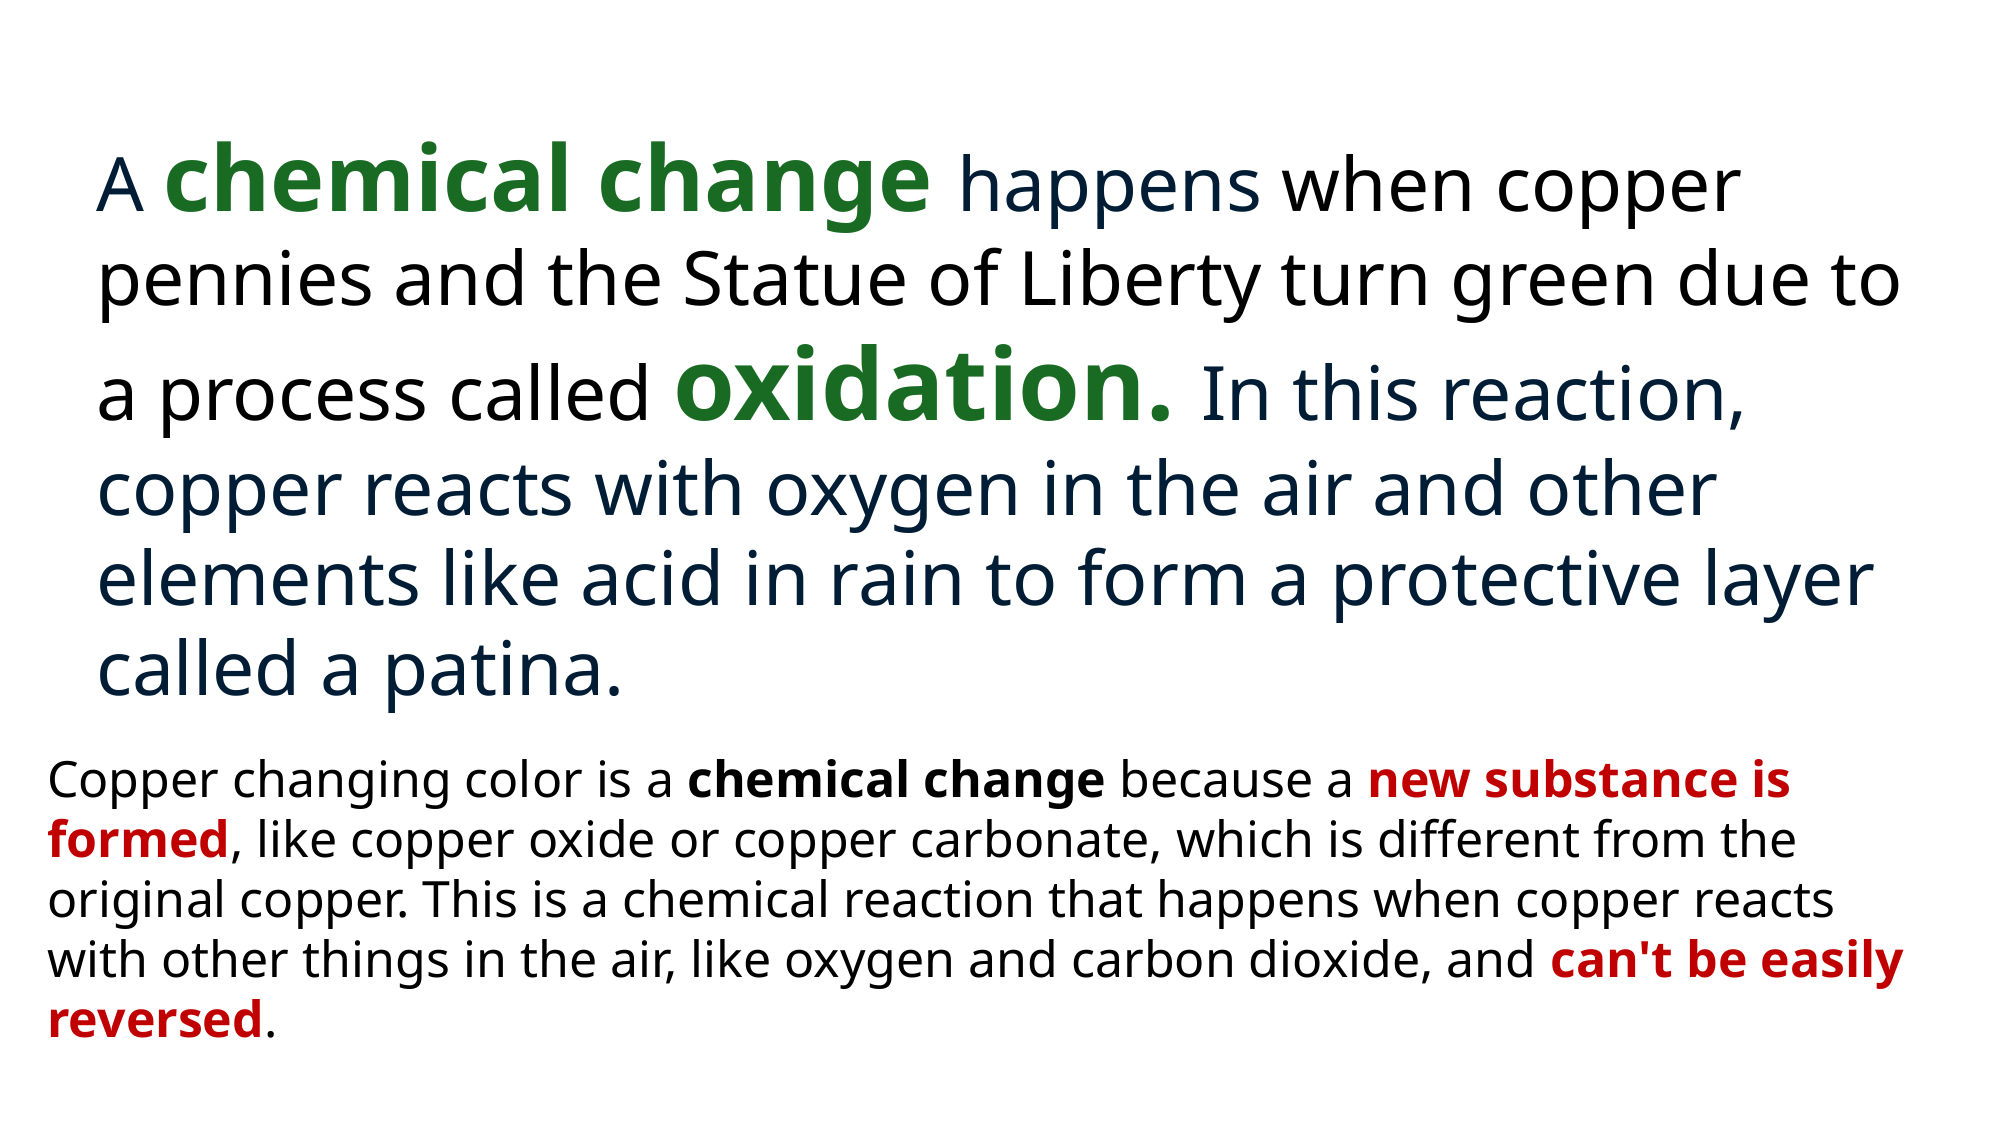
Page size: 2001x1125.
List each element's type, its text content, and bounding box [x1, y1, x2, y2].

text_box A chemical change happens when copper pennies and the Statue of Liberty turn green due to a process called oxidation. In this reaction, copper reacts with oxygen in the air and other elements like acid in rain to form a protective layer called a patina. [81, 112, 1930, 633]
text_box Copper changing color is a chemical change because a new substance is formed, like copper oxide or copper carbonate, which is different from the original copper. This is a chemical reaction that happens when copper reacts with other things in the air, like oxygen and carbon dioxide, and can't be easily reversed. [32, 740, 1957, 998]
